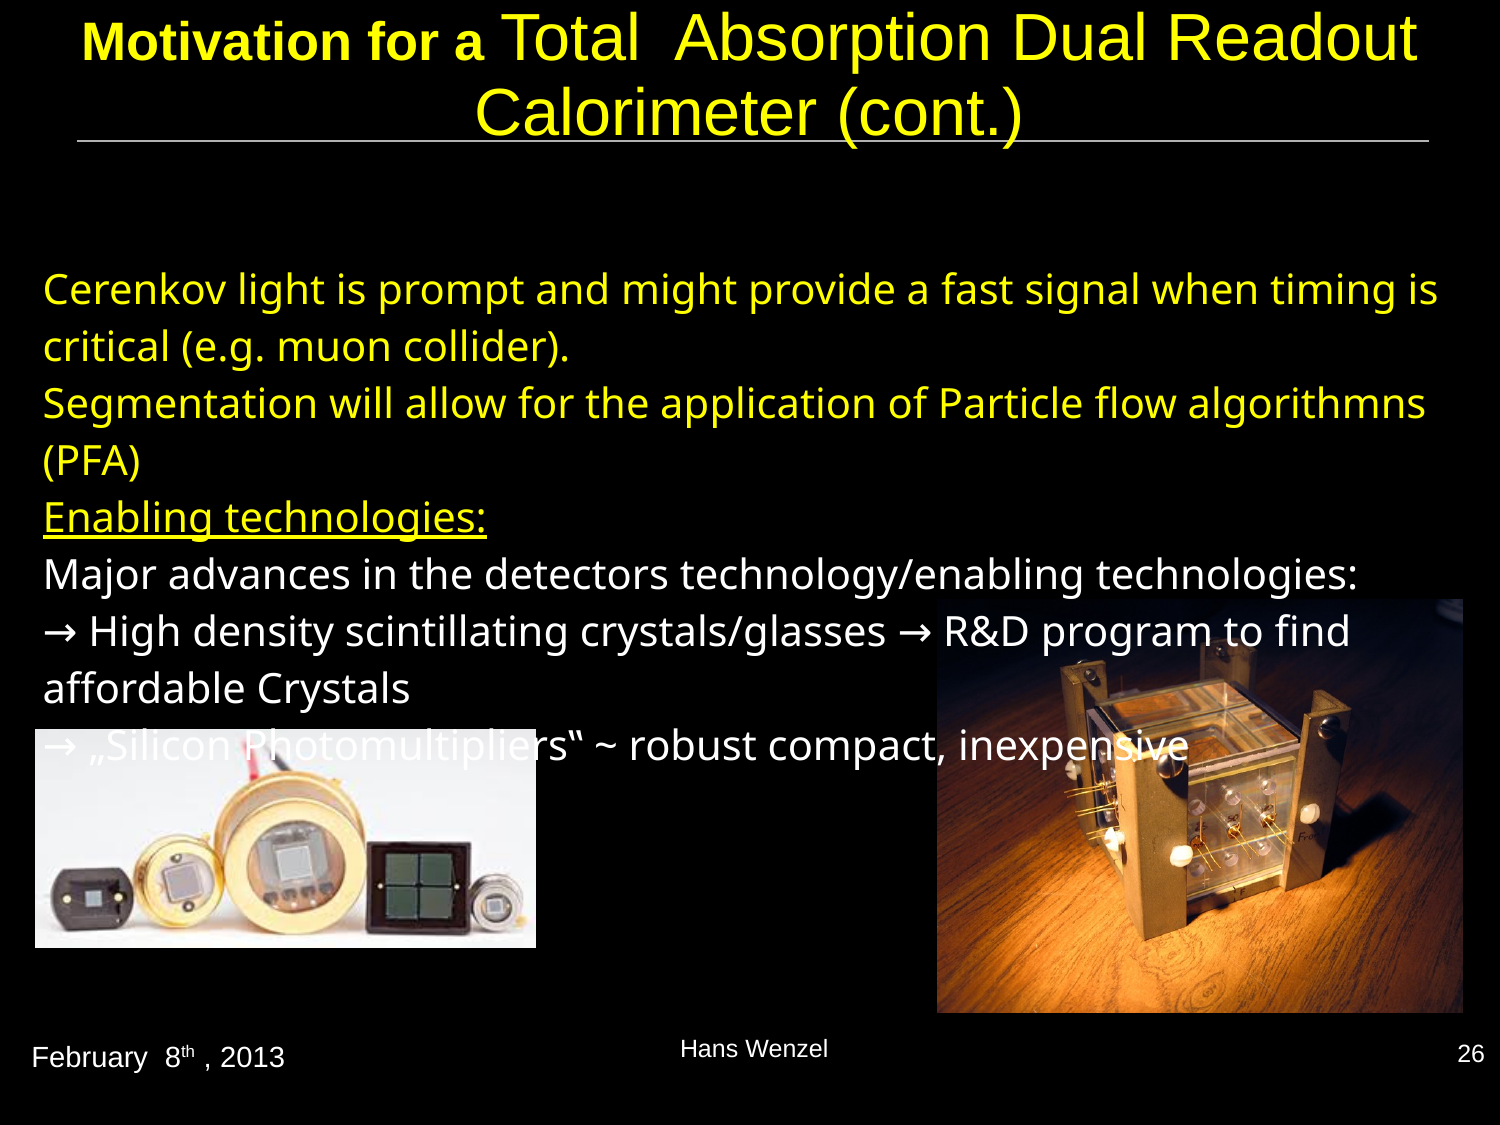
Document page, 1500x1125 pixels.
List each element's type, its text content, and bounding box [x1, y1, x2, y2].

text_box Cerenkov light is prompt and might provide a fast signal when timing is critical (e.g. muon collider). Segmentation will allow for the application of Particle flow algorithmns (PFA) Enabling technologies: Major advances in the detectors technology/enabling technologies: → High density scintillating crystals/glasses → R&D program to find affordable Crystals → „Silicon Photomultipliers‟ ~ robust compact, inexpensive [27, 252, 1463, 704]
picture [35, 729, 536, 949]
title Motivation for a Total Absorption Dual Readout Calorimeter (cont.) [75, 0, 1426, 225]
picture [937, 704, 1463, 1013]
